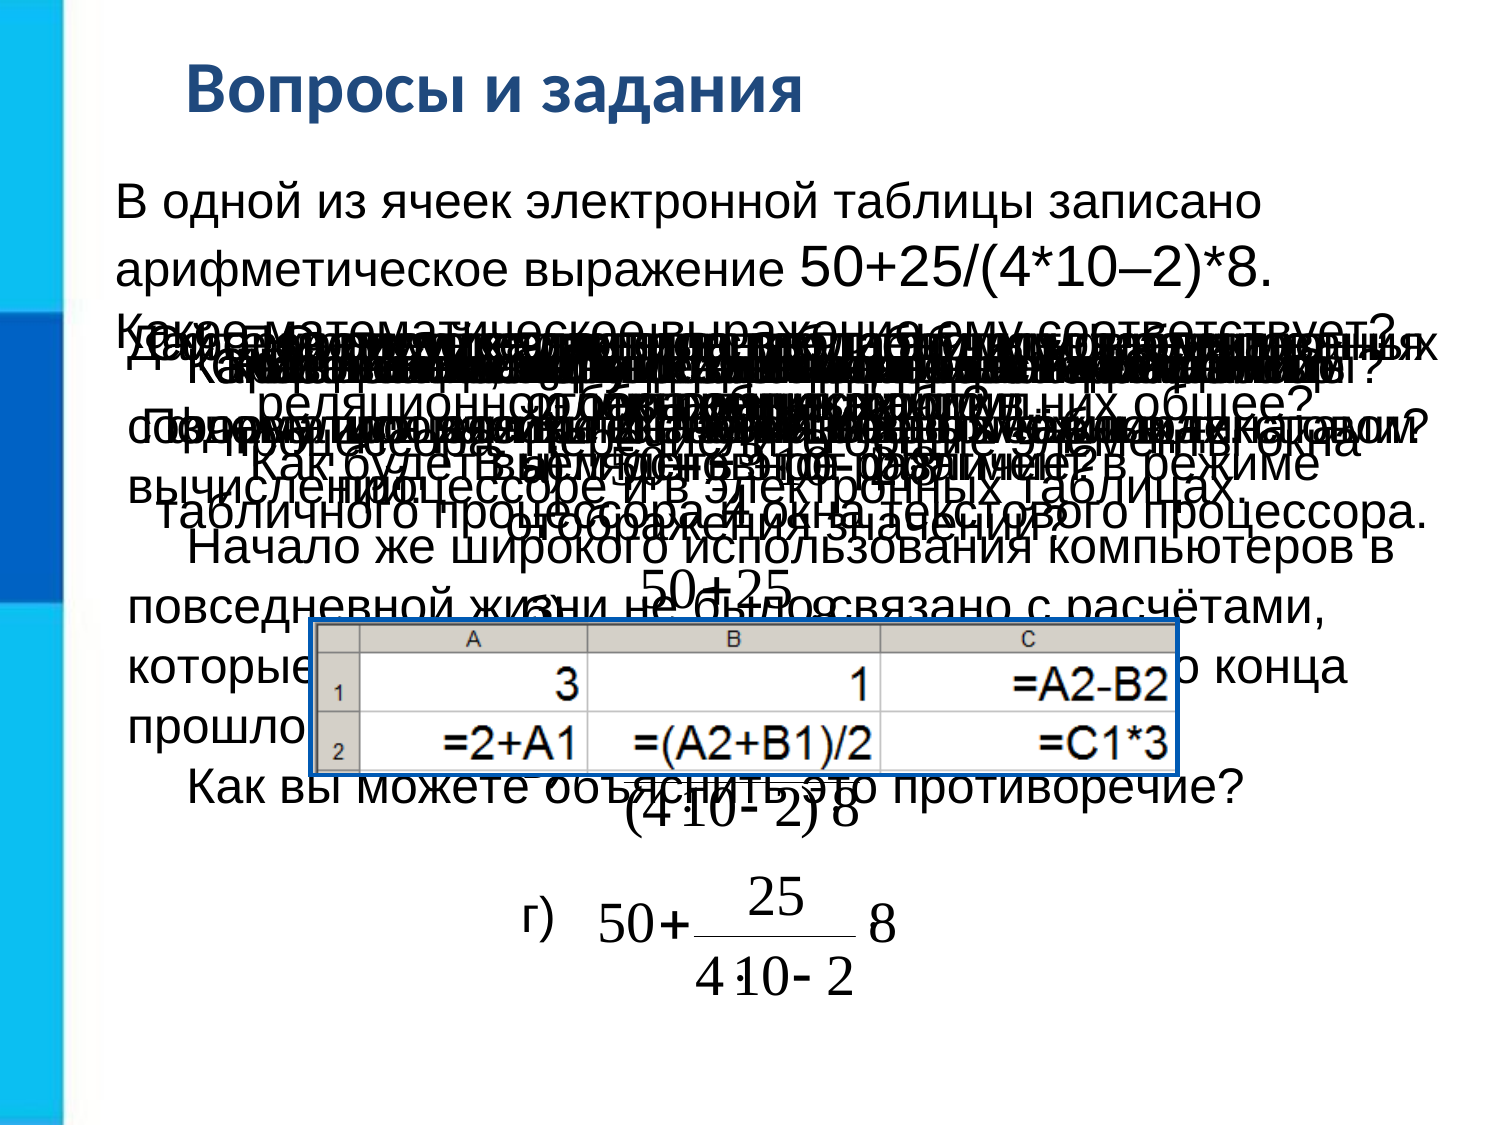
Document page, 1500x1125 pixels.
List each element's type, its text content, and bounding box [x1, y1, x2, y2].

chart [620, 777, 864, 845]
text_box На рисунке дан фрагмент таблицы в режиме отображения формул. Как будет выглядеть этот фрагмент в режиме отображения значений? [112, 302, 1459, 559]
chart [631, 562, 843, 617]
picture [0, 0, 1500, 1125]
text_box Вопросы и задания [171, 30, 1425, 135]
text_box В одной из ячеек электронной таблицы записано арифметическое выражение 50+25/(4*10–2)*8. Какое математическое выражение ему соответствует? а) б) в) г) [100, 160, 1447, 1010]
chart [596, 869, 901, 1001]
